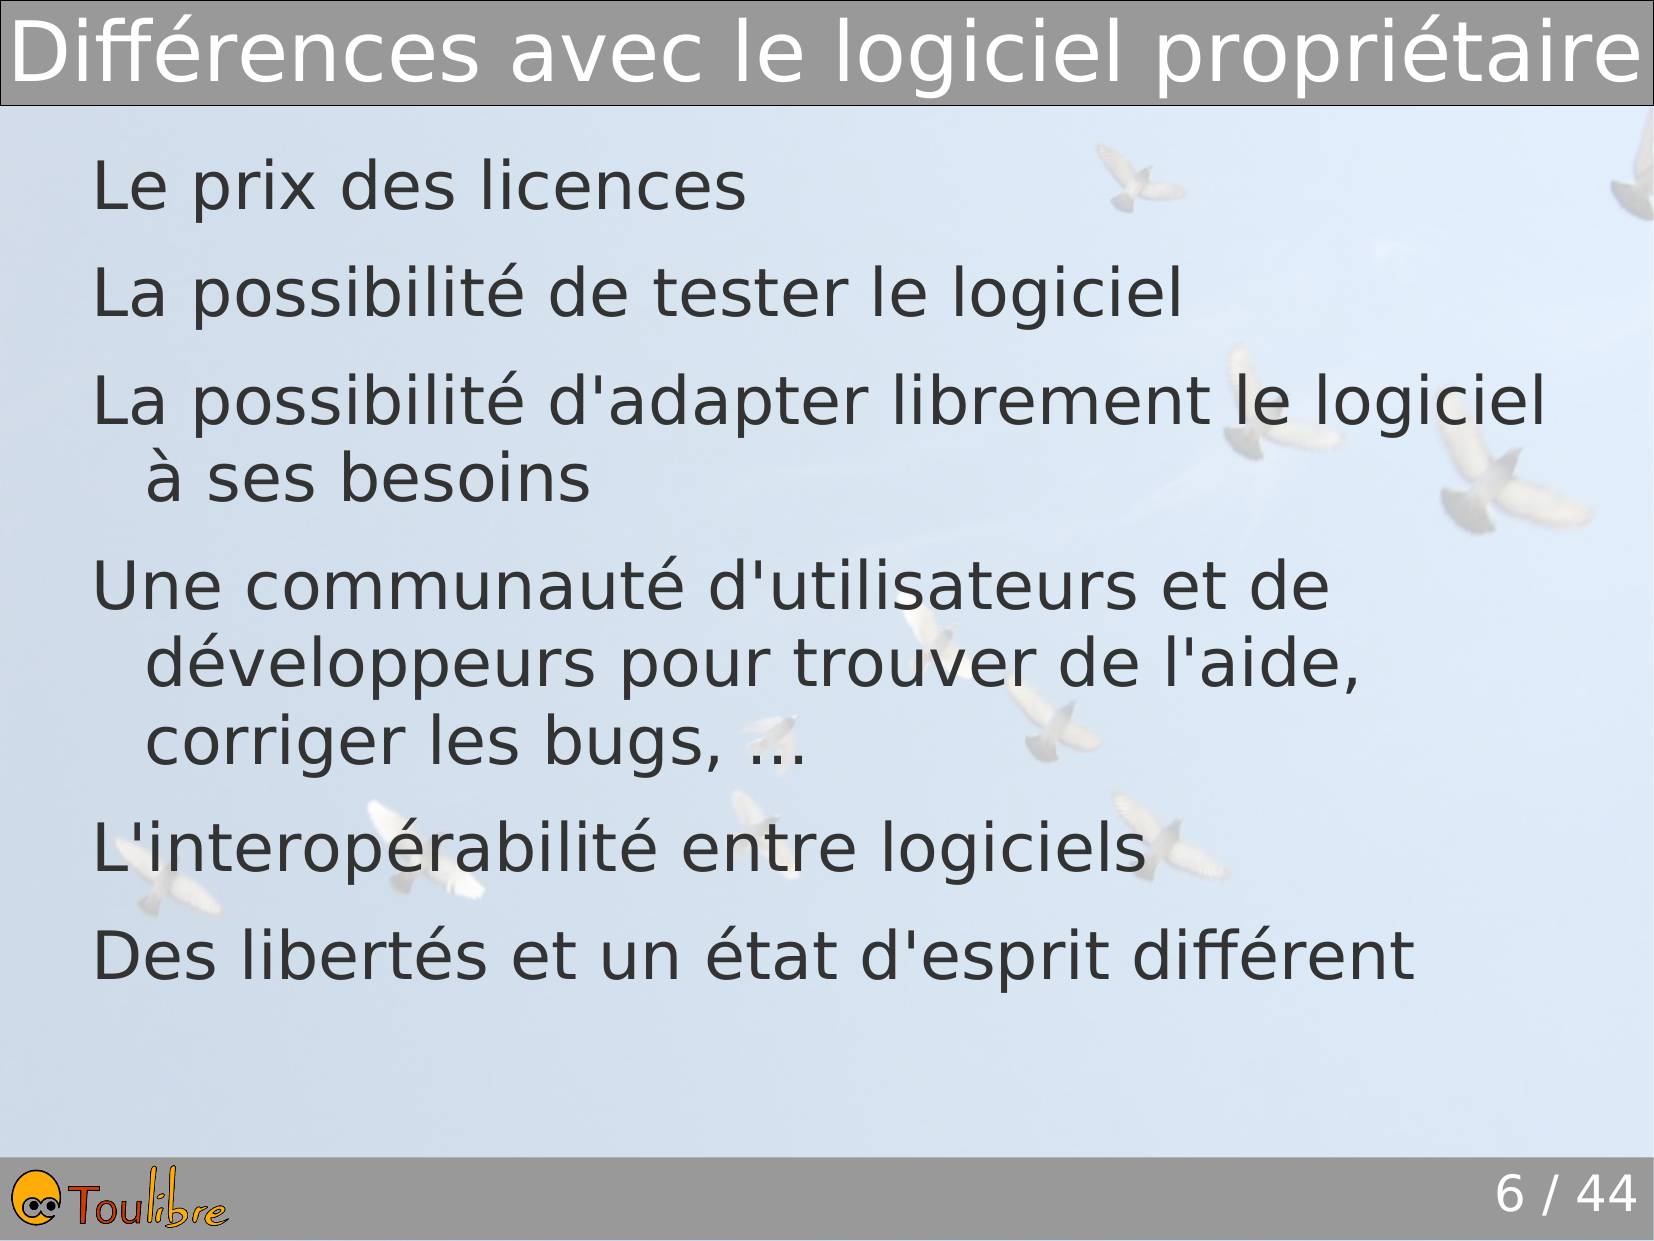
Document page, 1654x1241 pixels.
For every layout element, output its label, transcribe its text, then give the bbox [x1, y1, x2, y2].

title Différences avec le logiciel propriétaire [0, 0, 1654, 106]
list Le prix des licences La possibilité de tester le logiciel La possibilité d'adapter librement le logiciel à ses besoins Une communauté d'utilisateurs et de développeurs pour trouver de l'aide, corriger les bugs, ... L'interopérabilité entre logiciels Des libertés et un état d'esprit différent [73, 147, 1595, 1109]
picture [11, 1165, 229, 1228]
